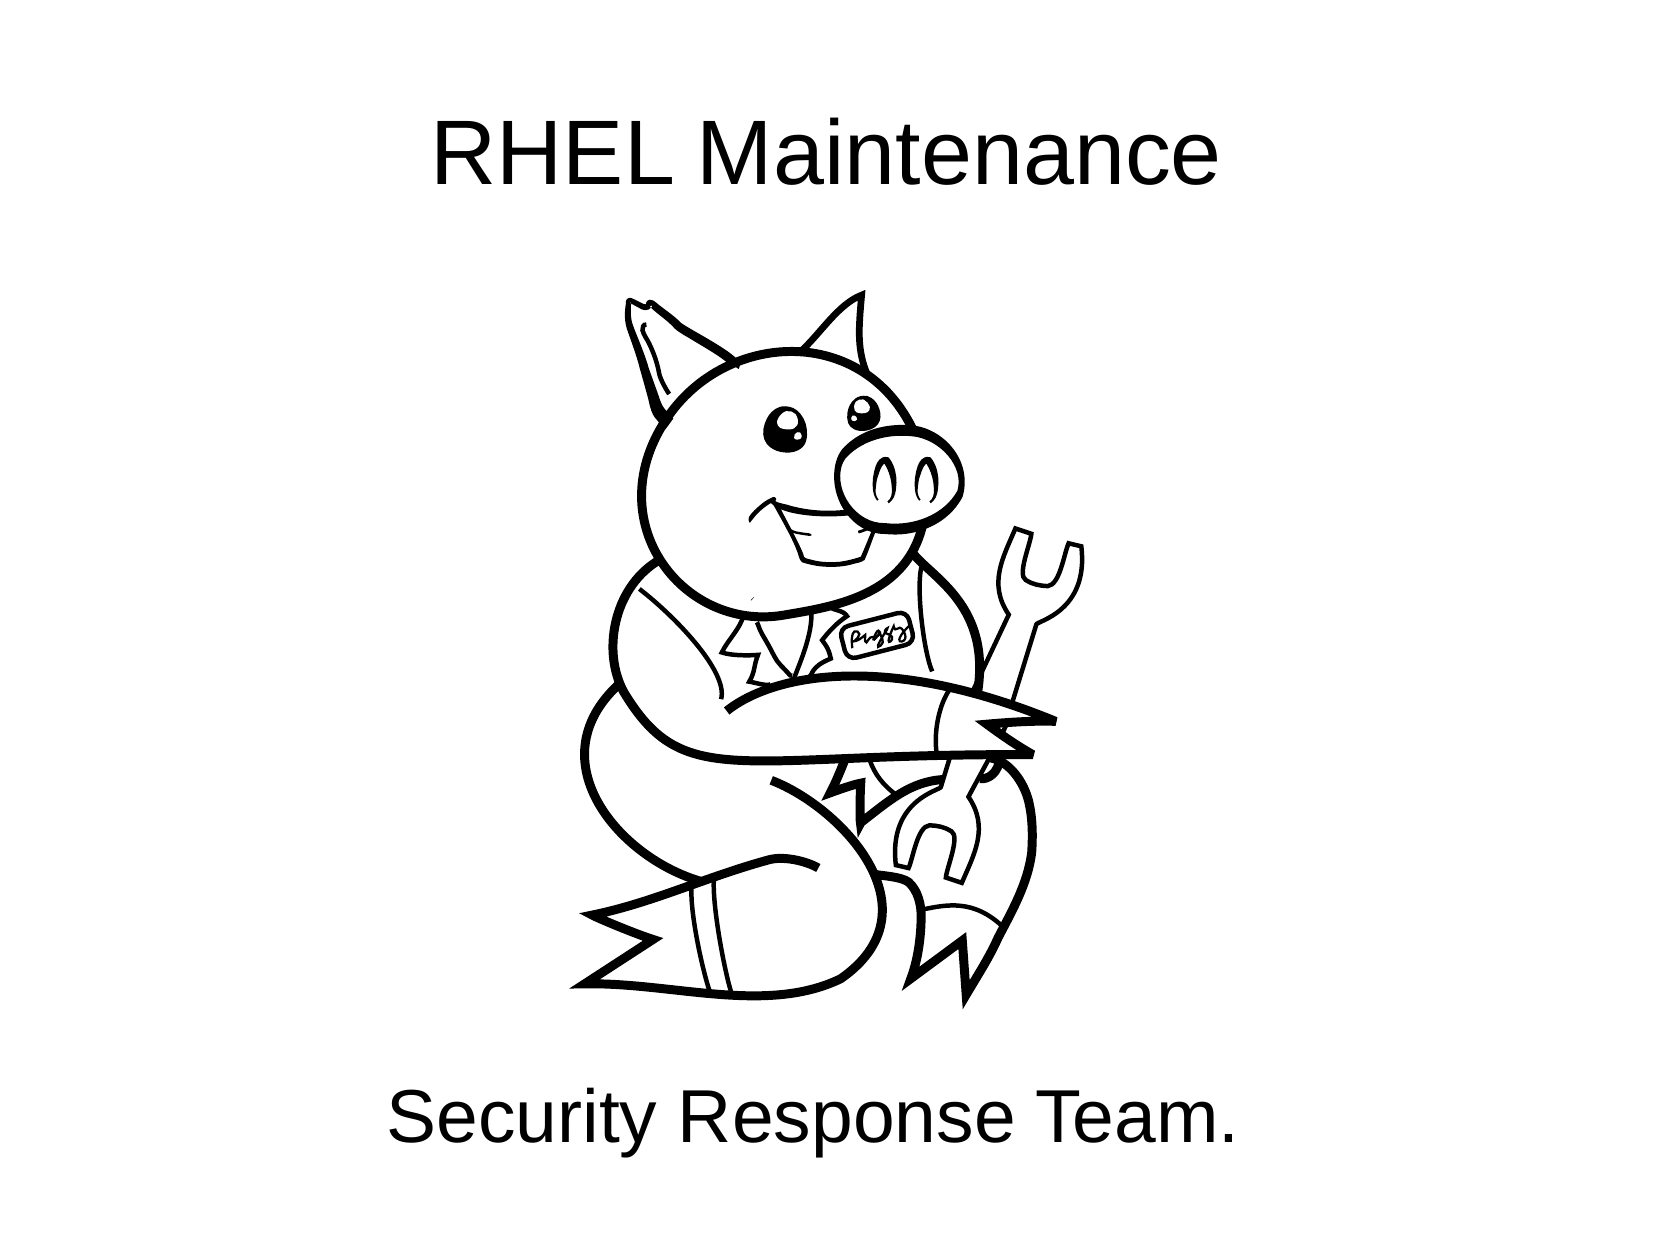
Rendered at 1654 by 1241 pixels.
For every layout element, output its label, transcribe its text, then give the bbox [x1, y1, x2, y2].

picture [568, 290, 1085, 1010]
text_box Security Response Team. [276, 1065, 1351, 1168]
title RHEL Maintenance [82, 49, 1571, 257]
